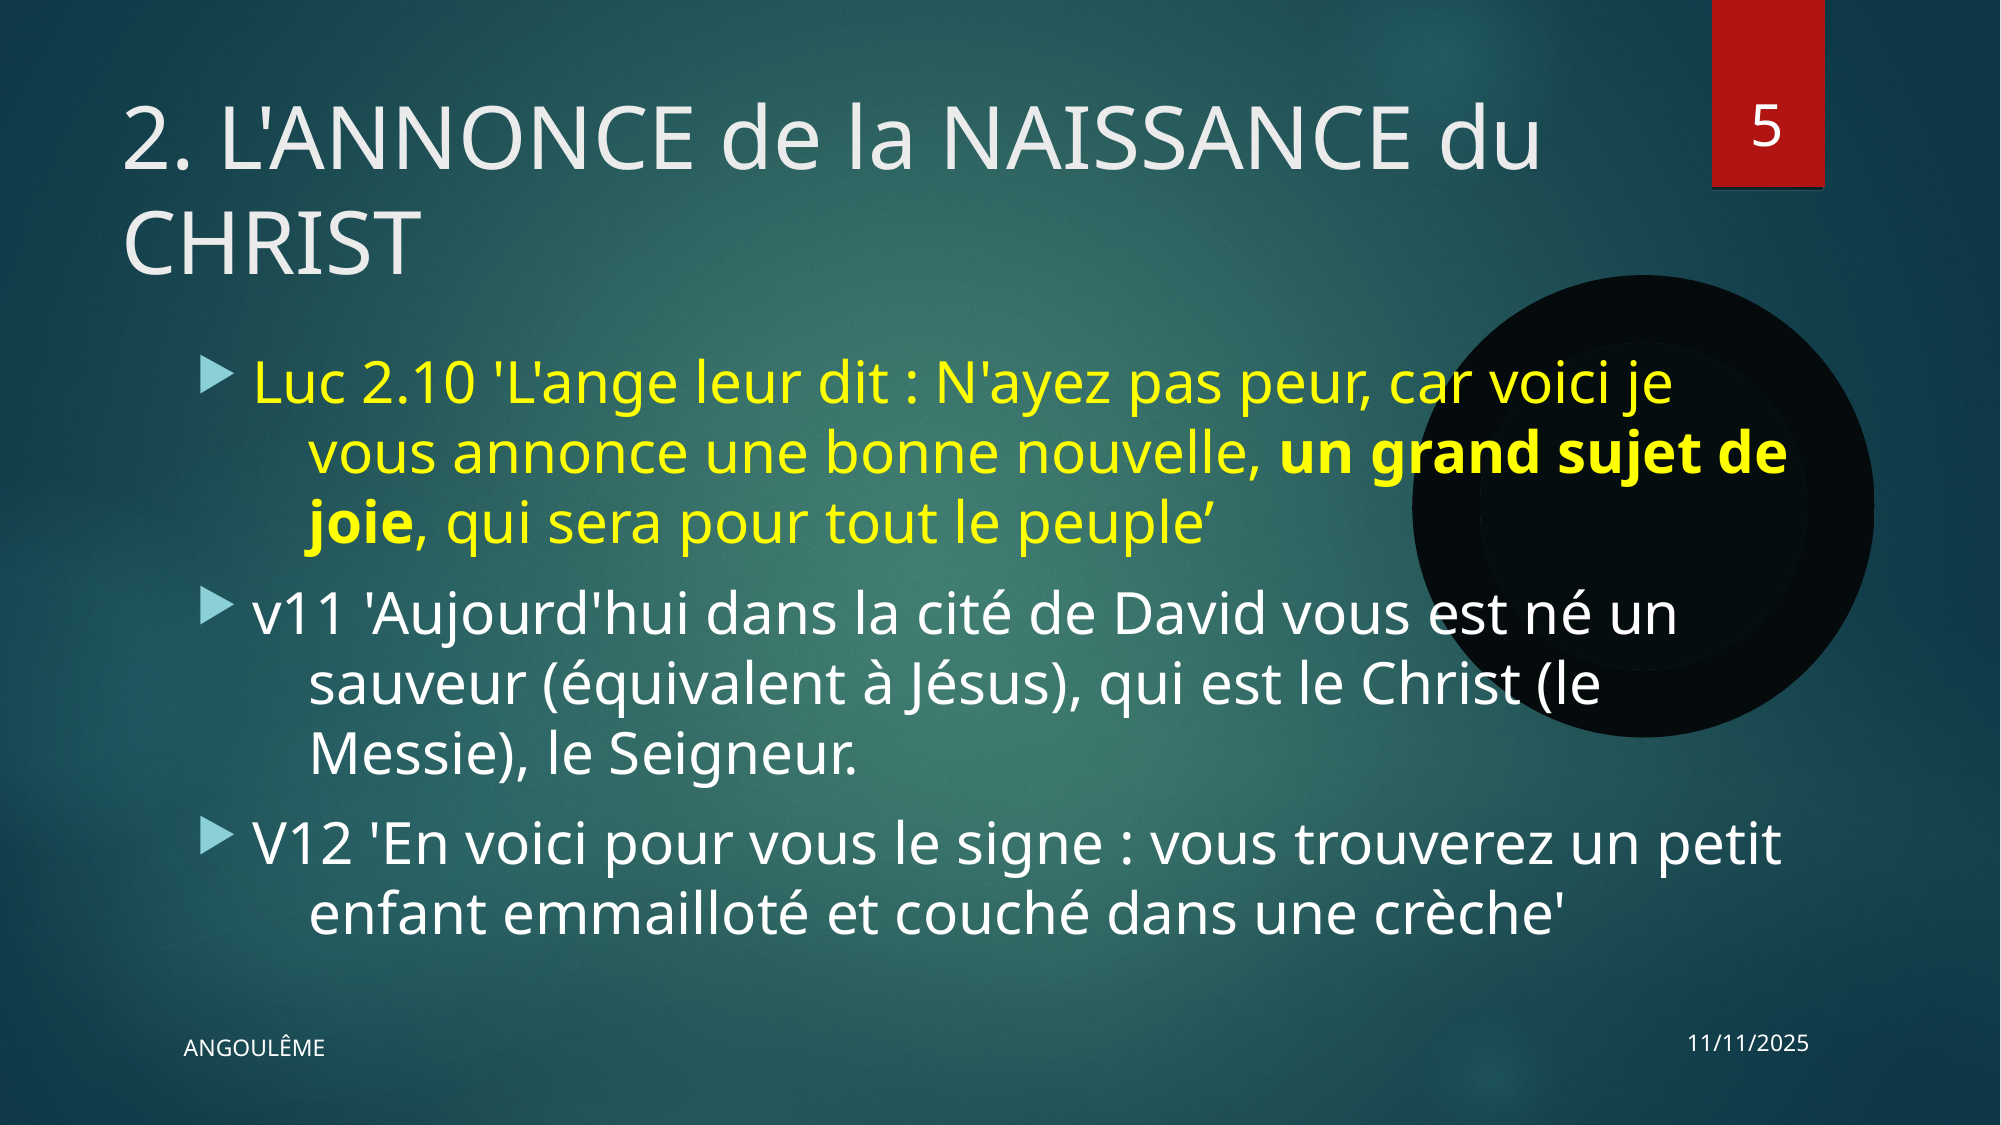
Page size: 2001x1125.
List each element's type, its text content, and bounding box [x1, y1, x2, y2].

text_box ANGOULÊME [168, 1025, 364, 1076]
text_box 11/11/2025 [1671, 1021, 1835, 1072]
title 2. L'ANNONCE de la NAISSANCE du CHRIST [106, 74, 1649, 305]
list Luc 2.10 'L'ange leur dit : N'ayez pas peur, car voici je vous annonce une bonne nouvelle, un grand sujet de joie, qui sera pour tout le peuple’ v11 'Aujourd'hui dans la cité de David vous est né un sauveur (équivalent à Jésus), qui est le Christ (le Messie), le Seigneur. V12 'En voici pour vous le signe : vous trouverez un petit enfant emmailloté et couché dans une crèche' [181, 338, 1820, 1026]
text_box [1698, 48, 1836, 175]
